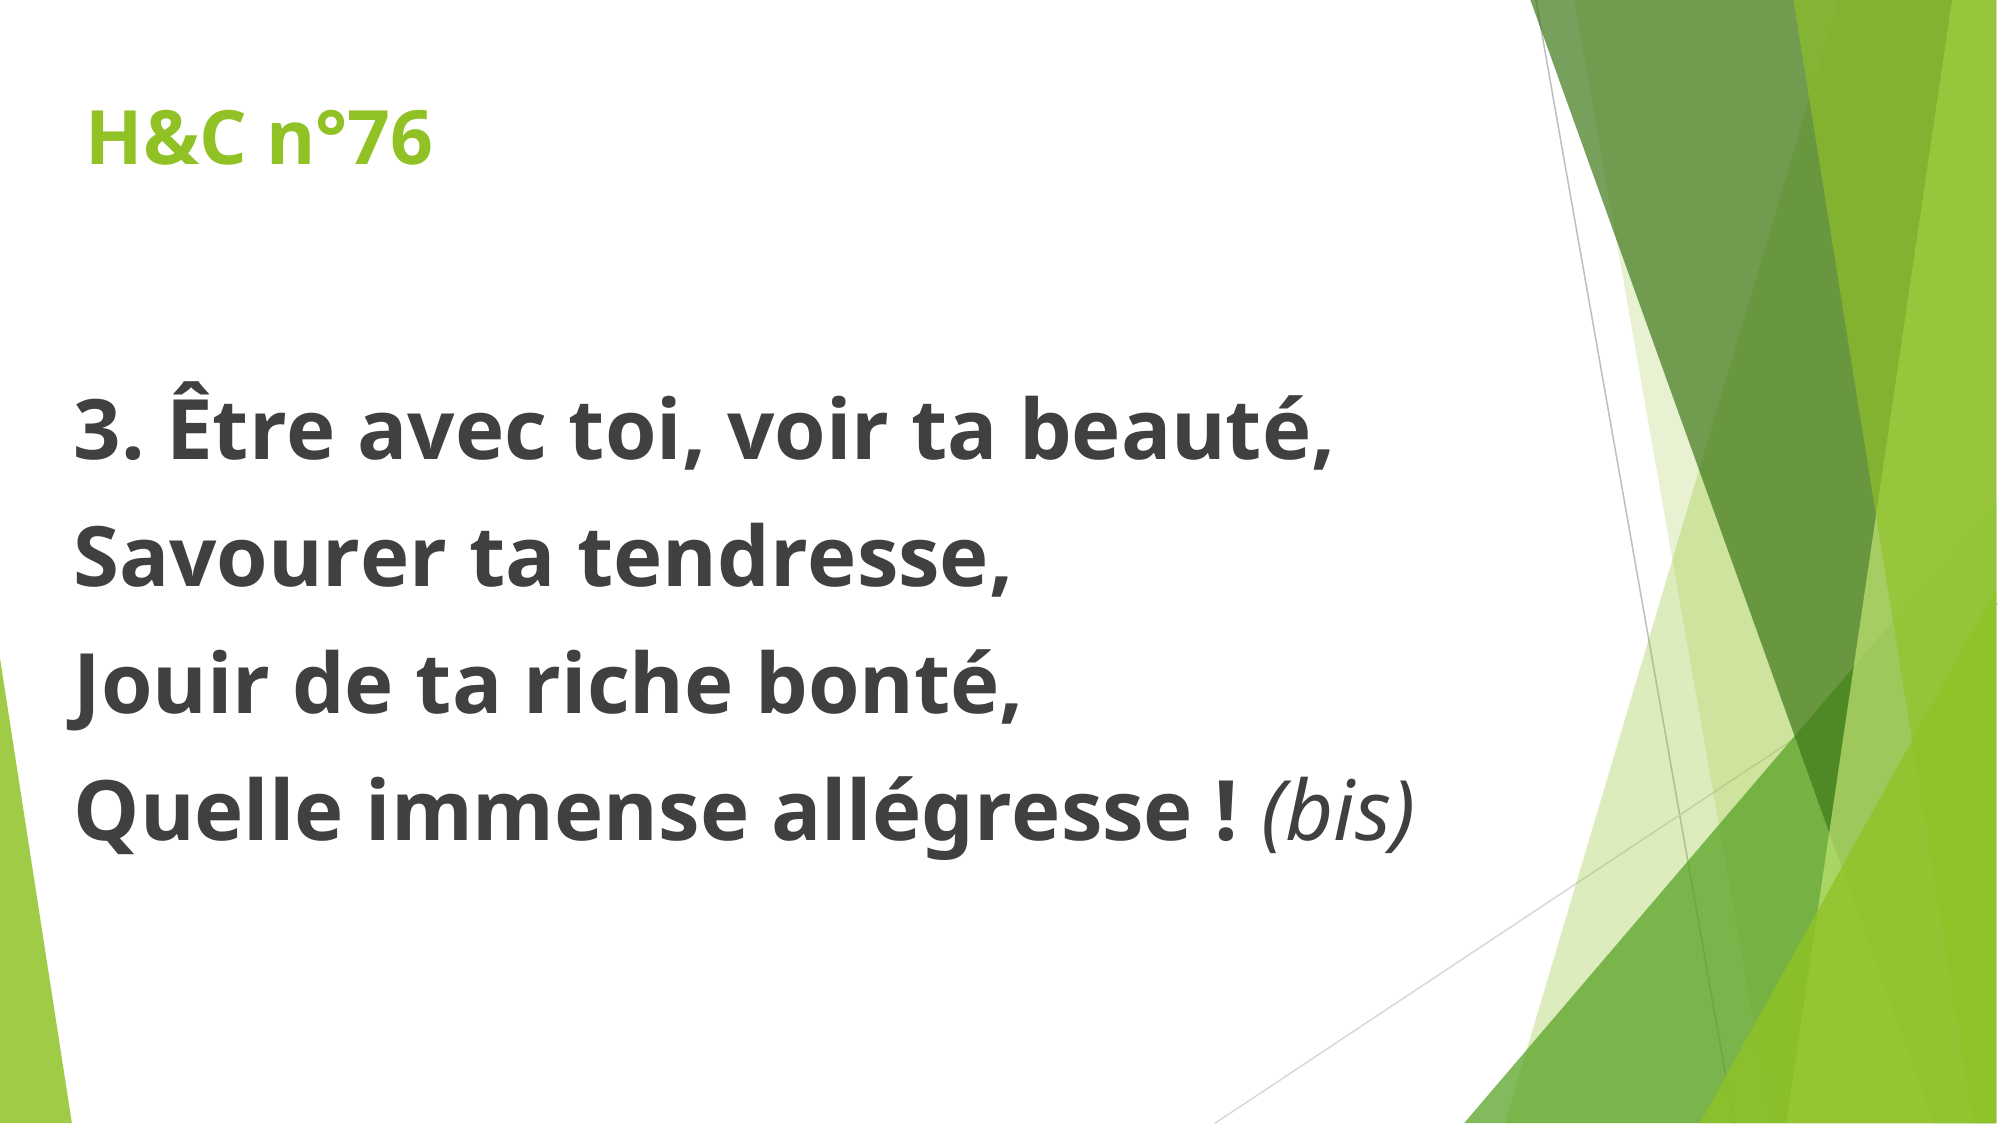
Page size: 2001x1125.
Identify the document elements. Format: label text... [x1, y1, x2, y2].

text_box H&C n°76 [70, 82, 497, 189]
text_box 3. Être avec toi, voir ta beauté, Savourer ta tendresse, Jouir de ta riche bonté, Quelle immense allégresse ! (bis) [59, 354, 1985, 1075]
